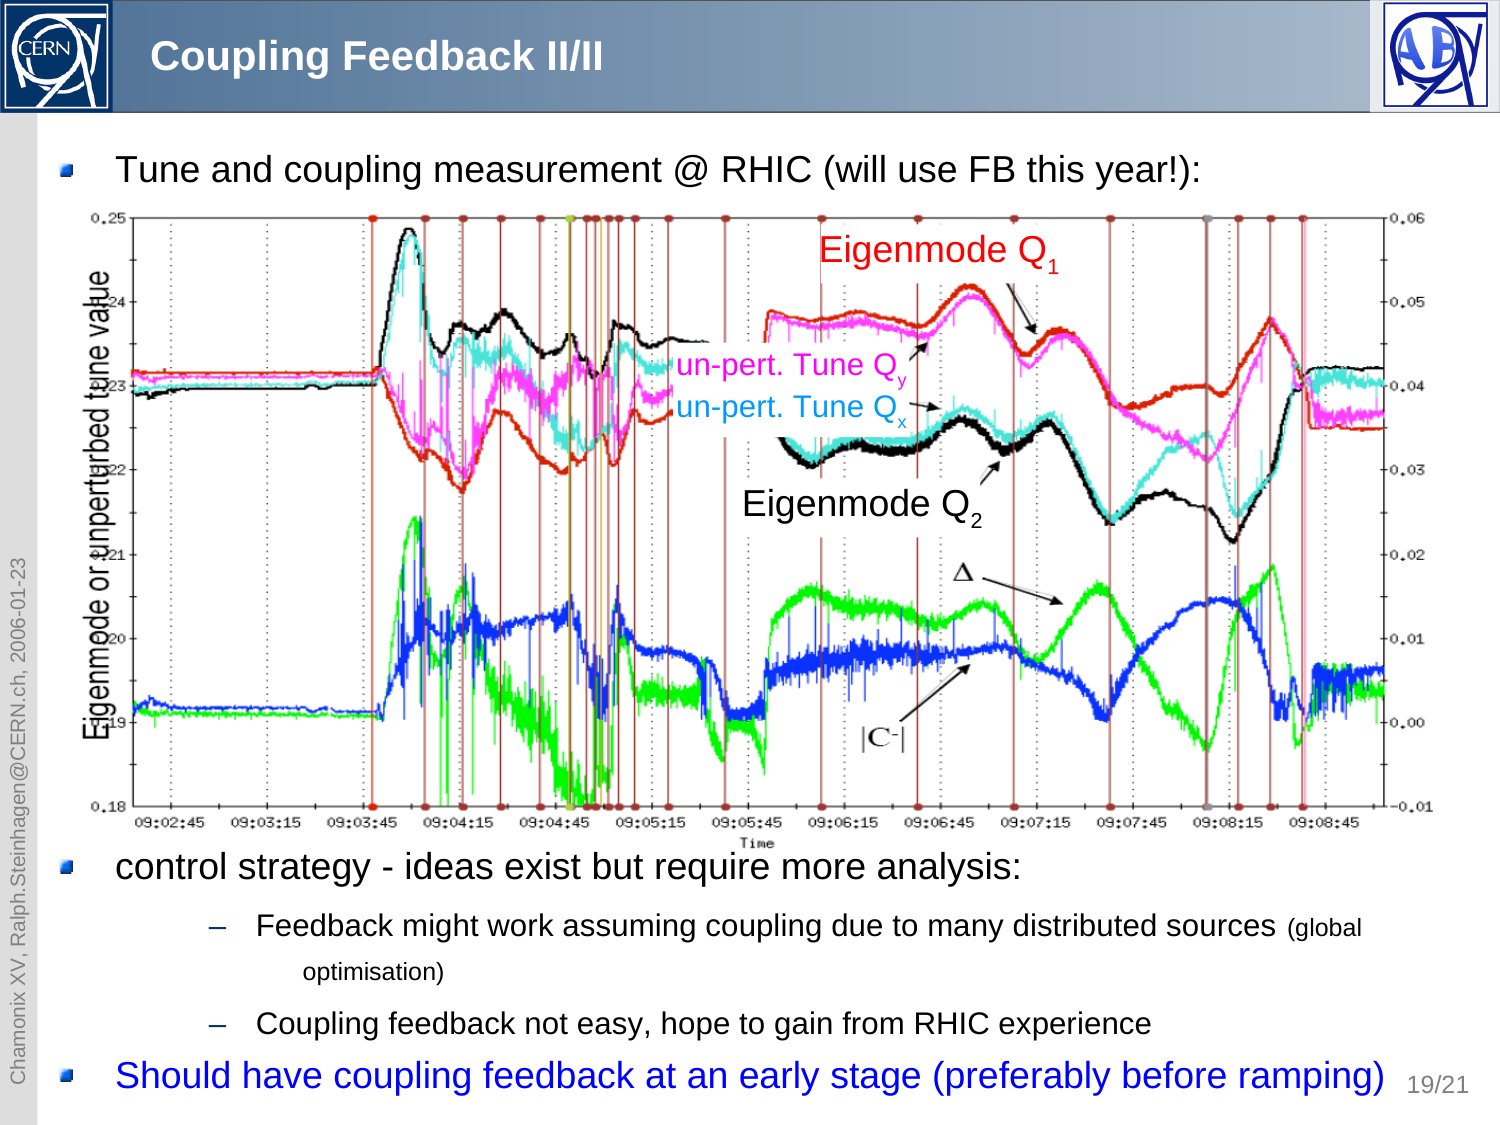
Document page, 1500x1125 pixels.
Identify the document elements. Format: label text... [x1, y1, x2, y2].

list control strategy - ideas exist but require more analysis: Feedback might work assuming coupling due to many distributed sources (global optimisation) Coupling feedback not easy, hope to gain from RHIC experience Should have coupling feedback at an early stage (preferably before ramping) [59, 844, 1477, 1111]
text_box un-pert. Tune Qy un-pert. Tune Qx [673, 342, 910, 438]
picture [0, 0, 113, 113]
title Coupling Feedback II/II [150, 0, 1201, 113]
picture [59, 206, 1445, 844]
text_box Eigenmode Q2 [744, 478, 981, 538]
text_box Eigenmode Q1 [820, 224, 1058, 284]
picture [1382, 1, 1489, 108]
list Tune and coupling measurement @ RHIC (will use FB this year!): [59, 147, 1410, 207]
